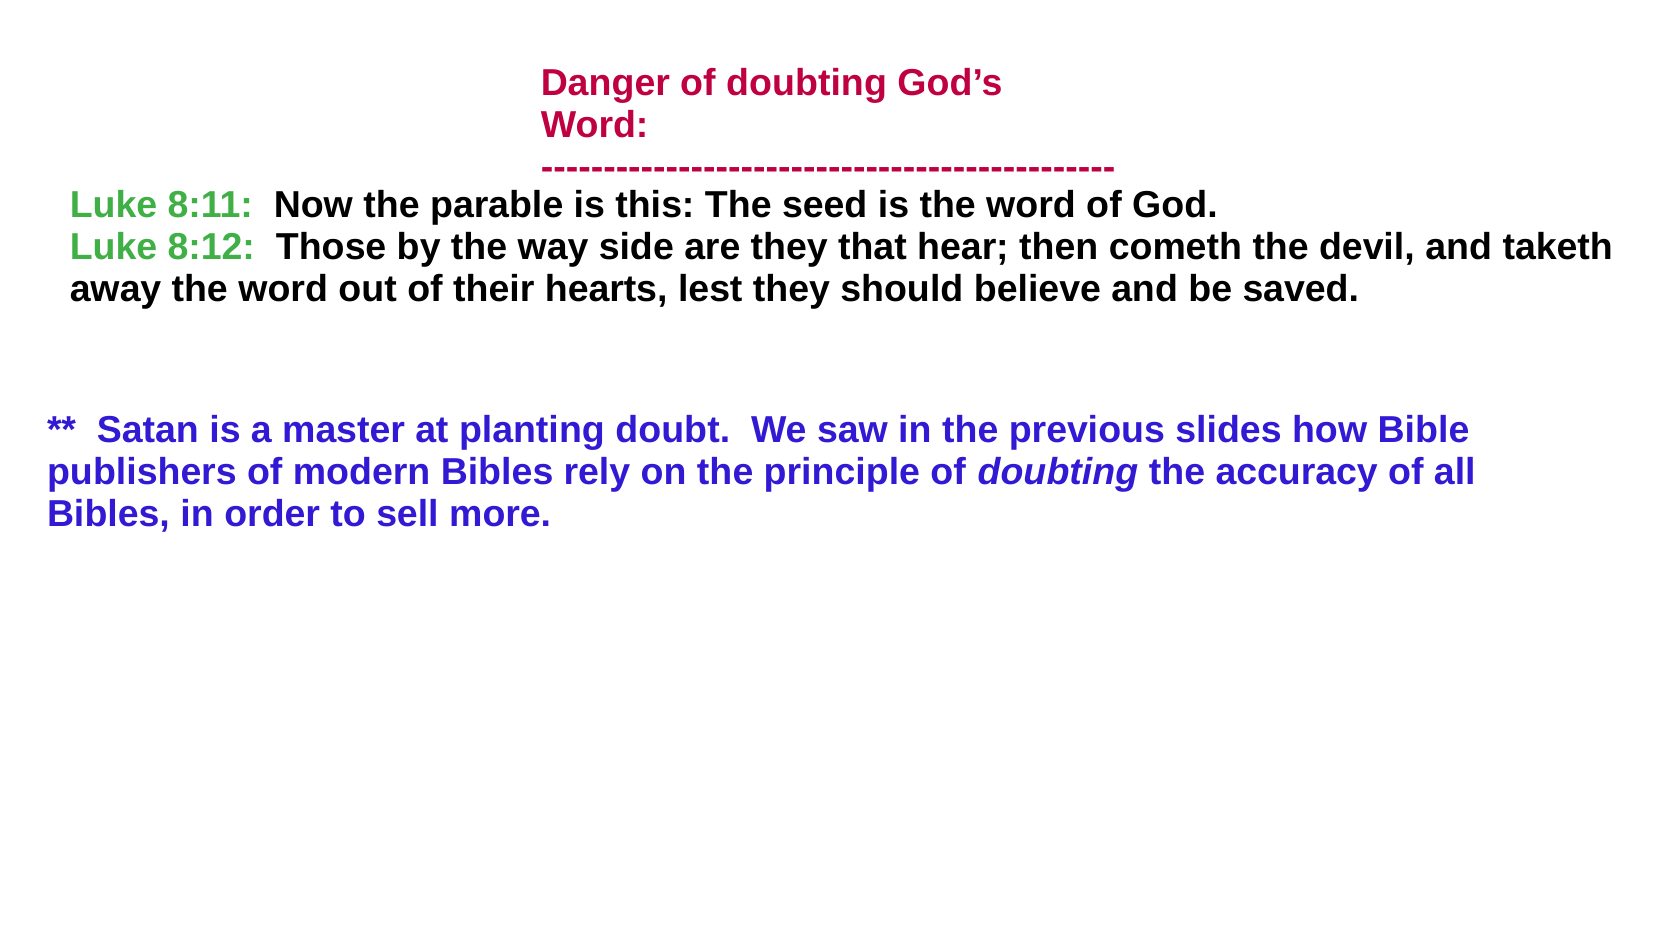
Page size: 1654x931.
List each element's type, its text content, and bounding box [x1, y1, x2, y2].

text_box Danger of doubting God’s Word: ---------------------------------------------- [526, 53, 1136, 176]
text_box Luke 8:11: Now the parable is this: The seed is the word of God. Luke 8:12: Those by the way side are they that hear; then cometh the devil, and taketh away the word out of their hearts, lest they should believe and be saved. [54, 176, 1654, 359]
text_box ** Satan is a master at planting doubt. We saw in the previous slides how Bible publishers of modern Bibles rely on the principle of doubting the accuracy of all Bibles, in order to sell more. [32, 400, 1624, 752]
